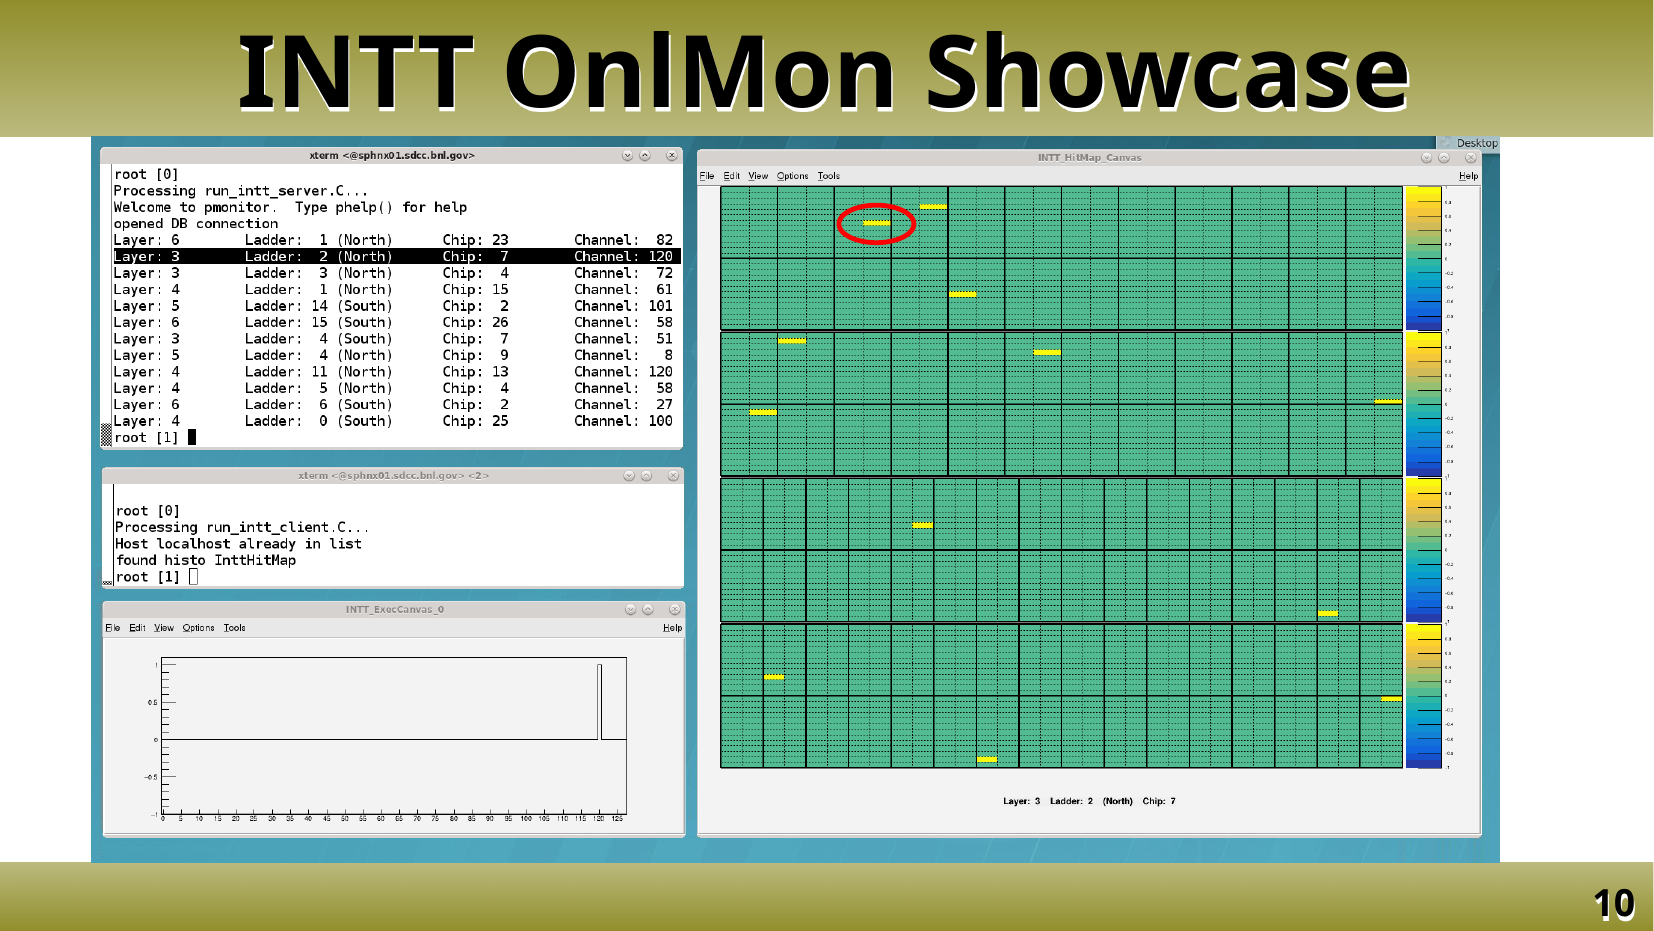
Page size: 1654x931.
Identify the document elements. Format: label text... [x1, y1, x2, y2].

text_box 10 [825, 864, 1651, 931]
text_box [0, 862, 1654, 931]
picture [91, 136, 1501, 863]
text_box INTT OnlMon Showcase [0, 0, 1651, 137]
